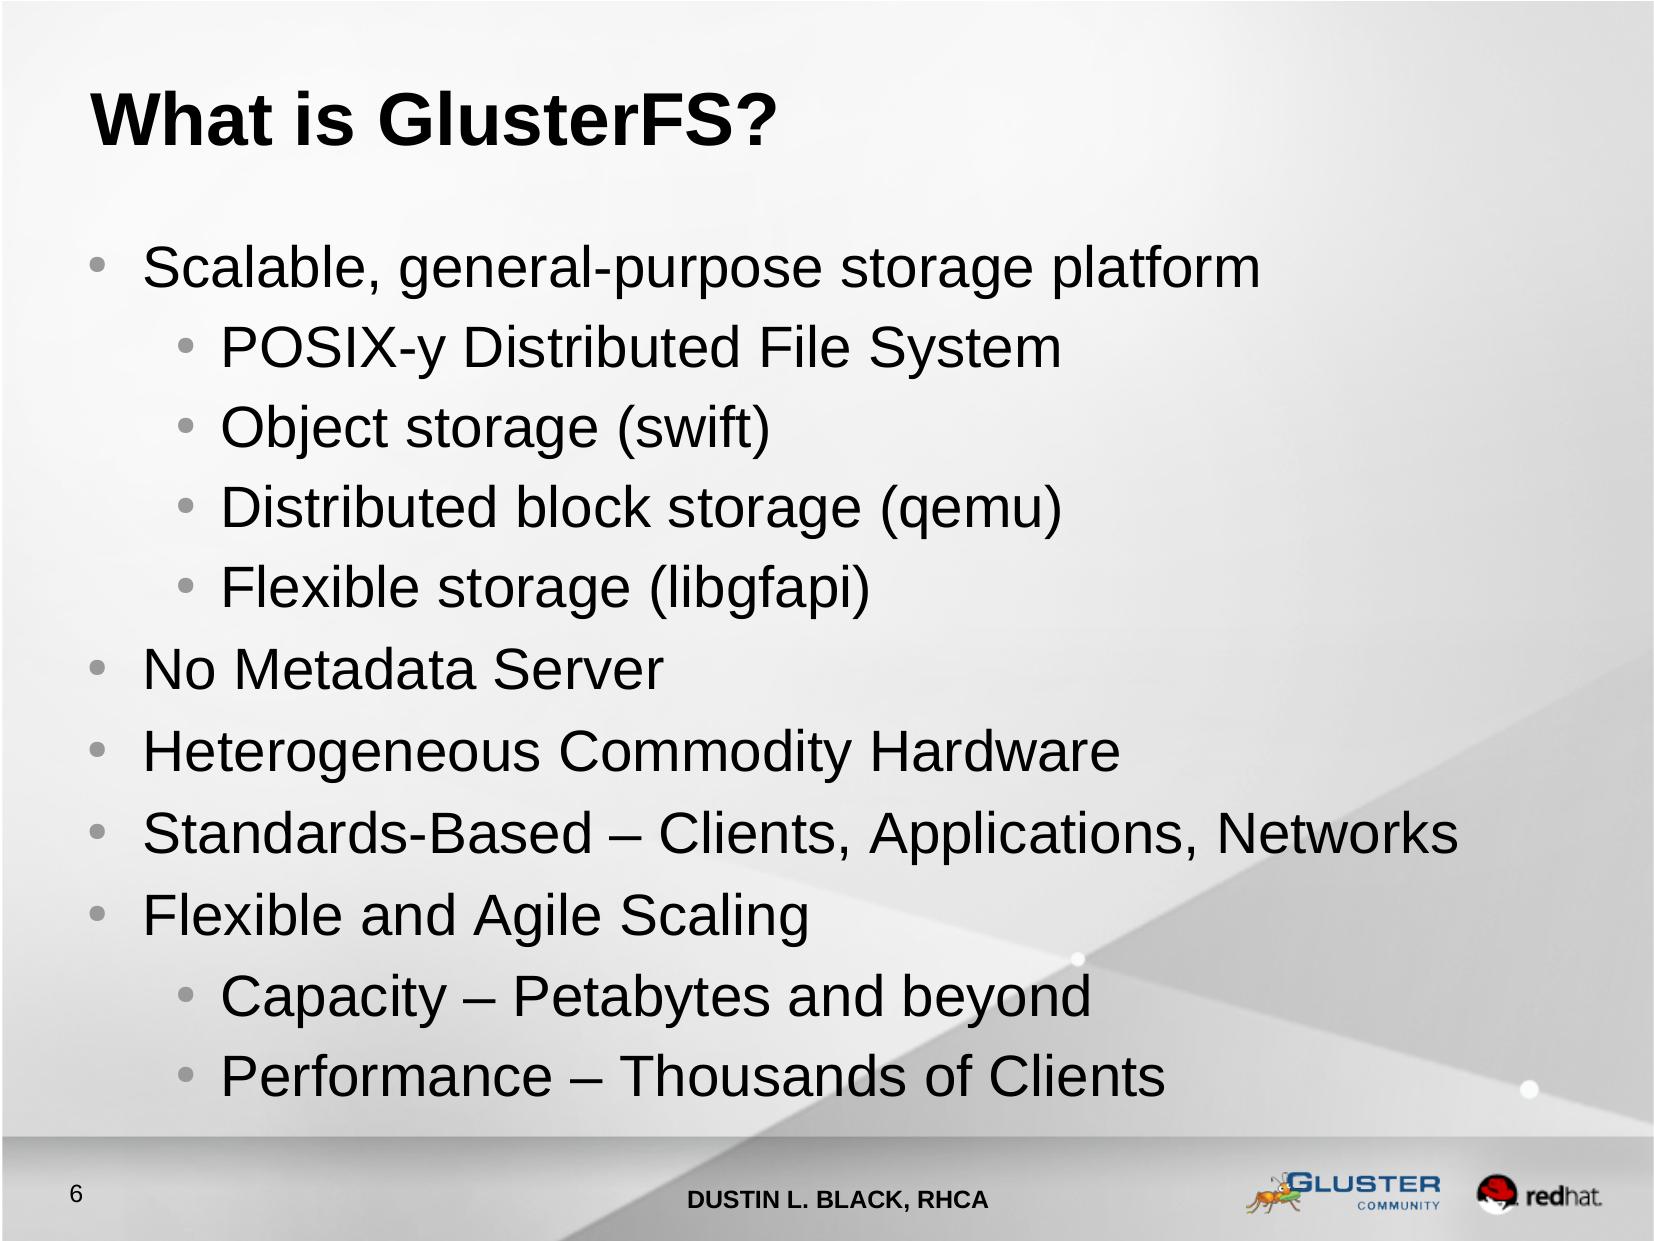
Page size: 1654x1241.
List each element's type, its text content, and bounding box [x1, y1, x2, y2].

list Scalable, general-purpose storage platform POSIX-y Distributed File System Object storage (swift) Distributed block storage (qemu) Flexible storage (libgfapi) No Metadata Server Heterogeneous Commodity Hardware Standards-Based – Clients, Applications, Networks Flexible and Agile Scaling Capacity – Petabytes and beyond Performance – Thousands of Clients [86, 232, 1576, 1120]
picture [2, 1, 1654, 1241]
title What is GlusterFS? [90, 15, 1579, 223]
